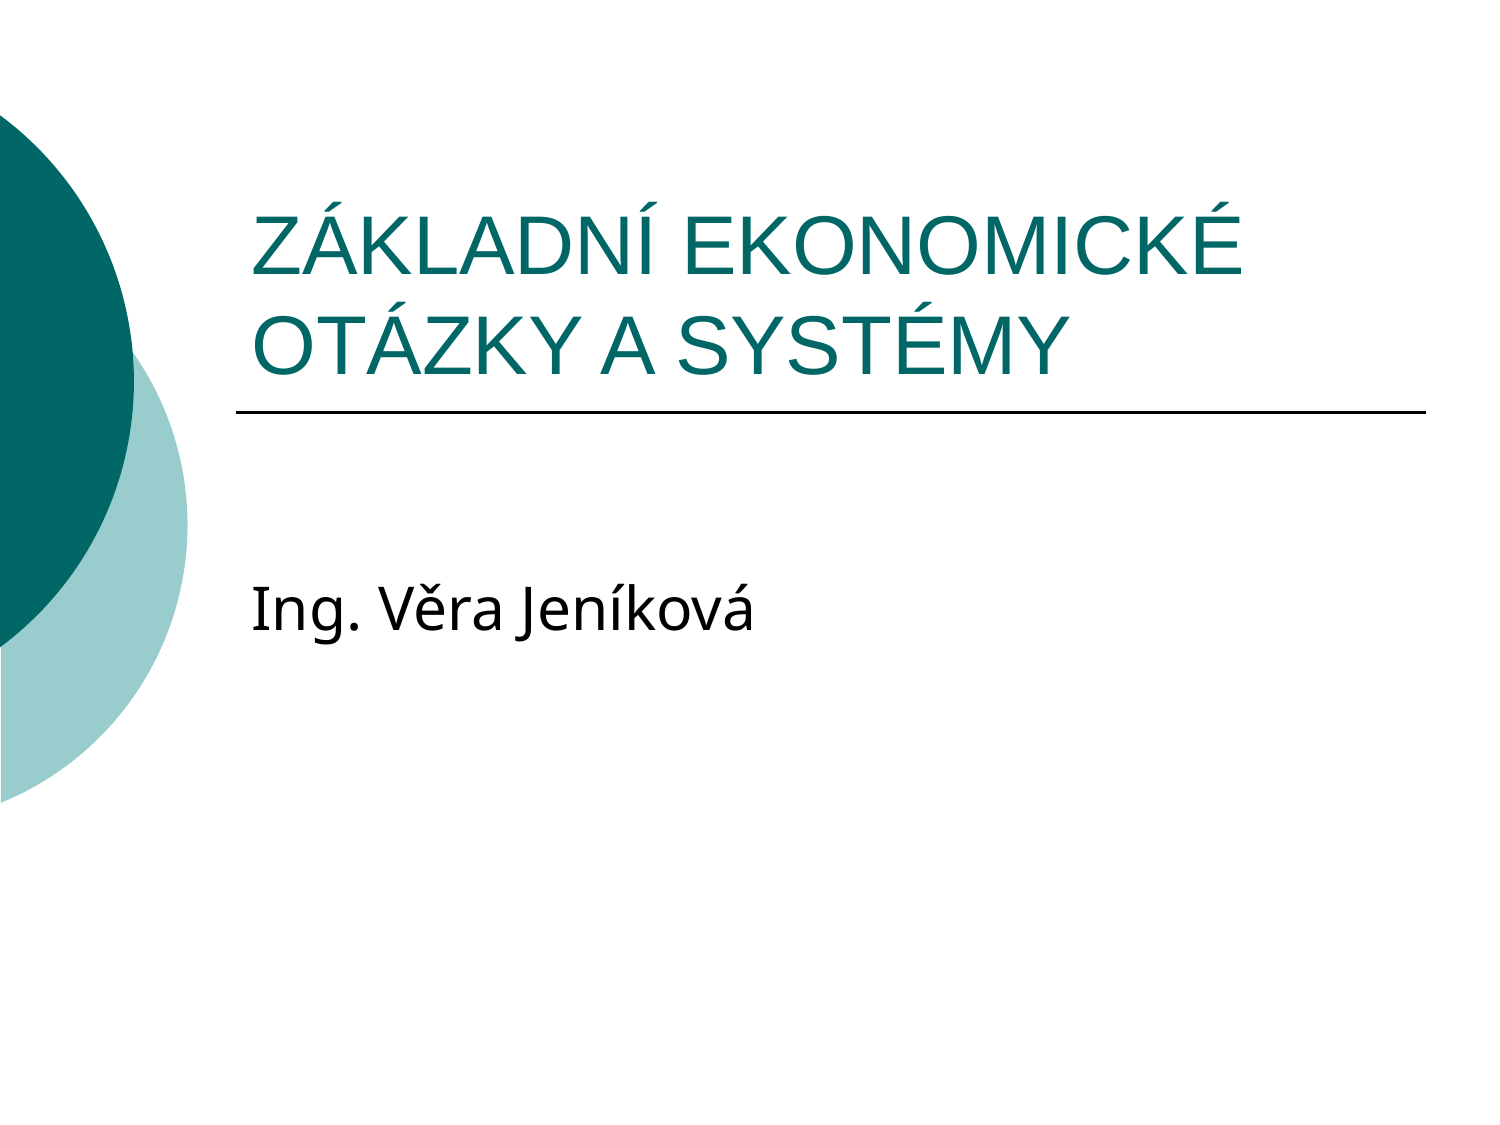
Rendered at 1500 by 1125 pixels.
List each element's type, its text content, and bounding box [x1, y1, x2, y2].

title ZÁKLADNÍ EKONOMICKÉ OTÁZKY A SYSTÉMY [236, 161, 1425, 399]
subtitle Ing. Věra Jeníková [236, 562, 1425, 850]
